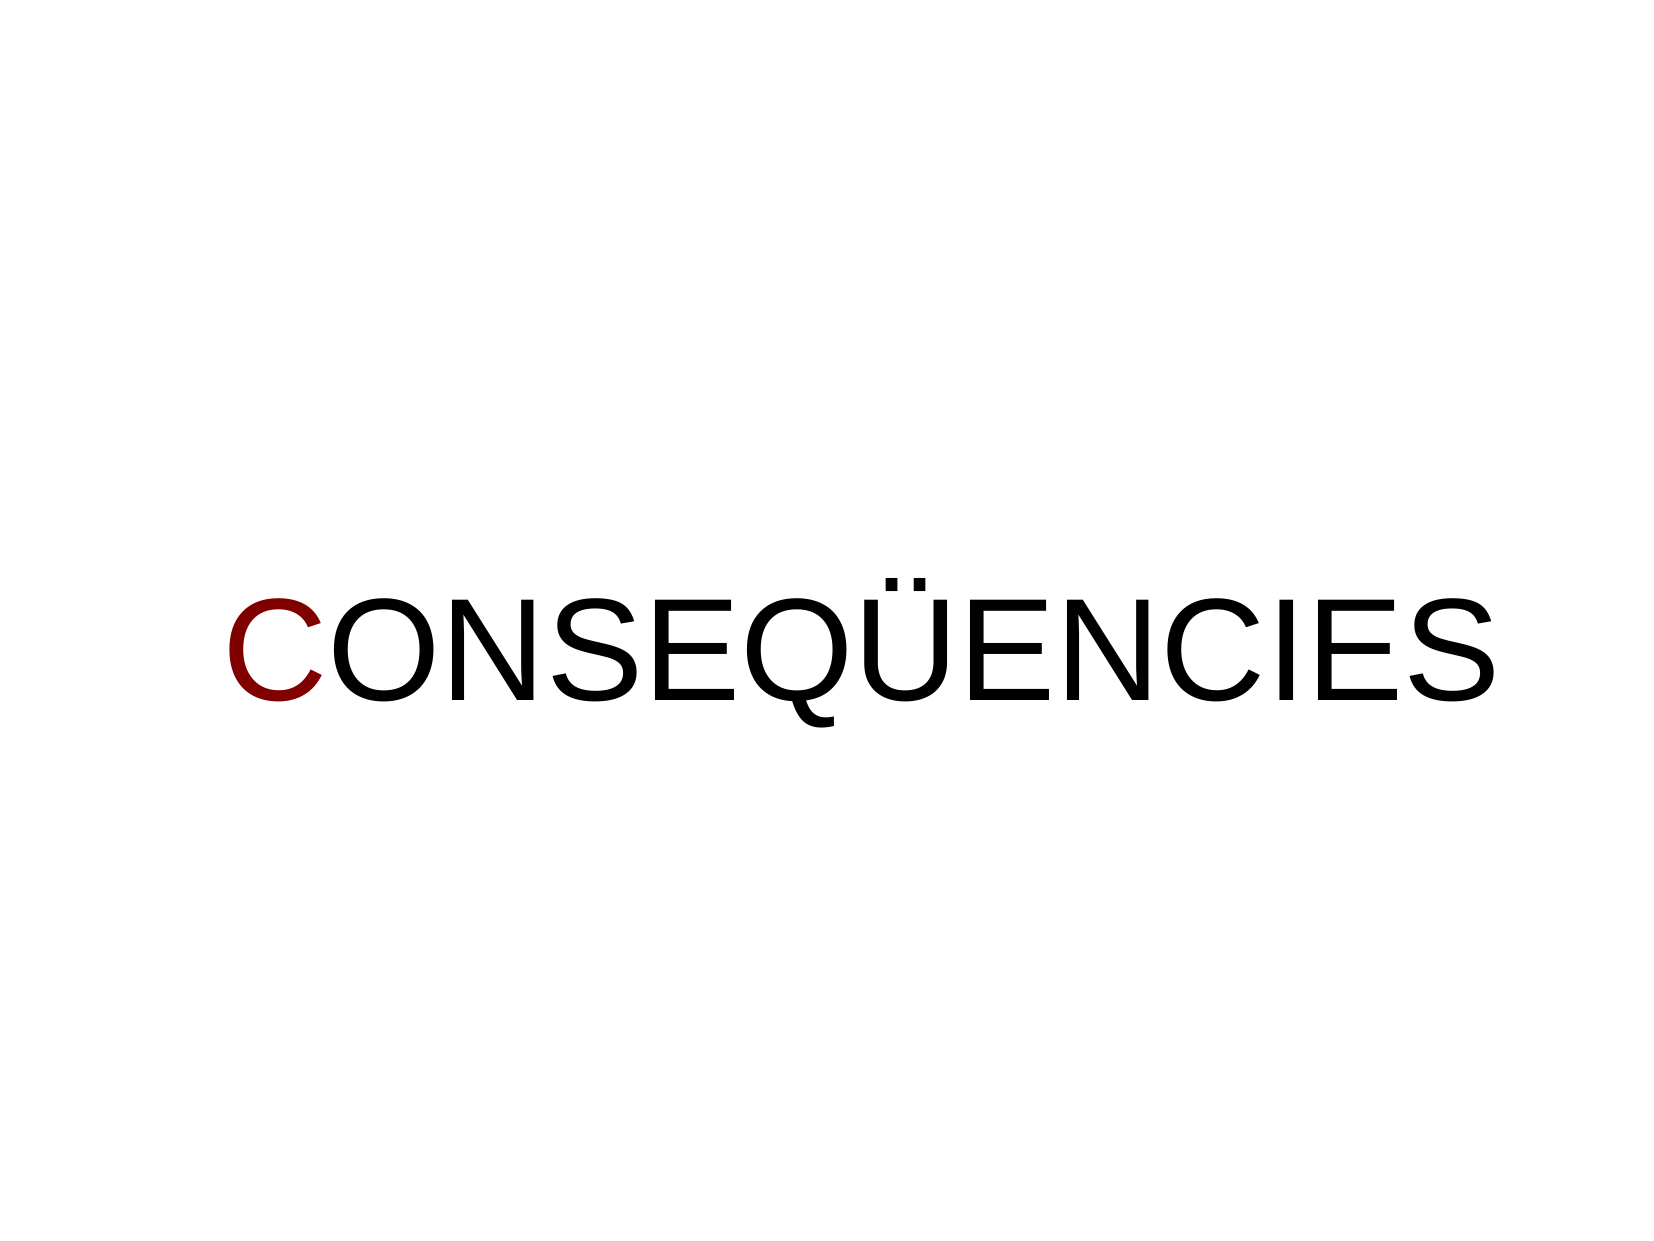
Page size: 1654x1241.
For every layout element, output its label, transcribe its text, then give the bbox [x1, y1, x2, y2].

list CONSEQÜENCIES [82, 290, 1571, 1010]
